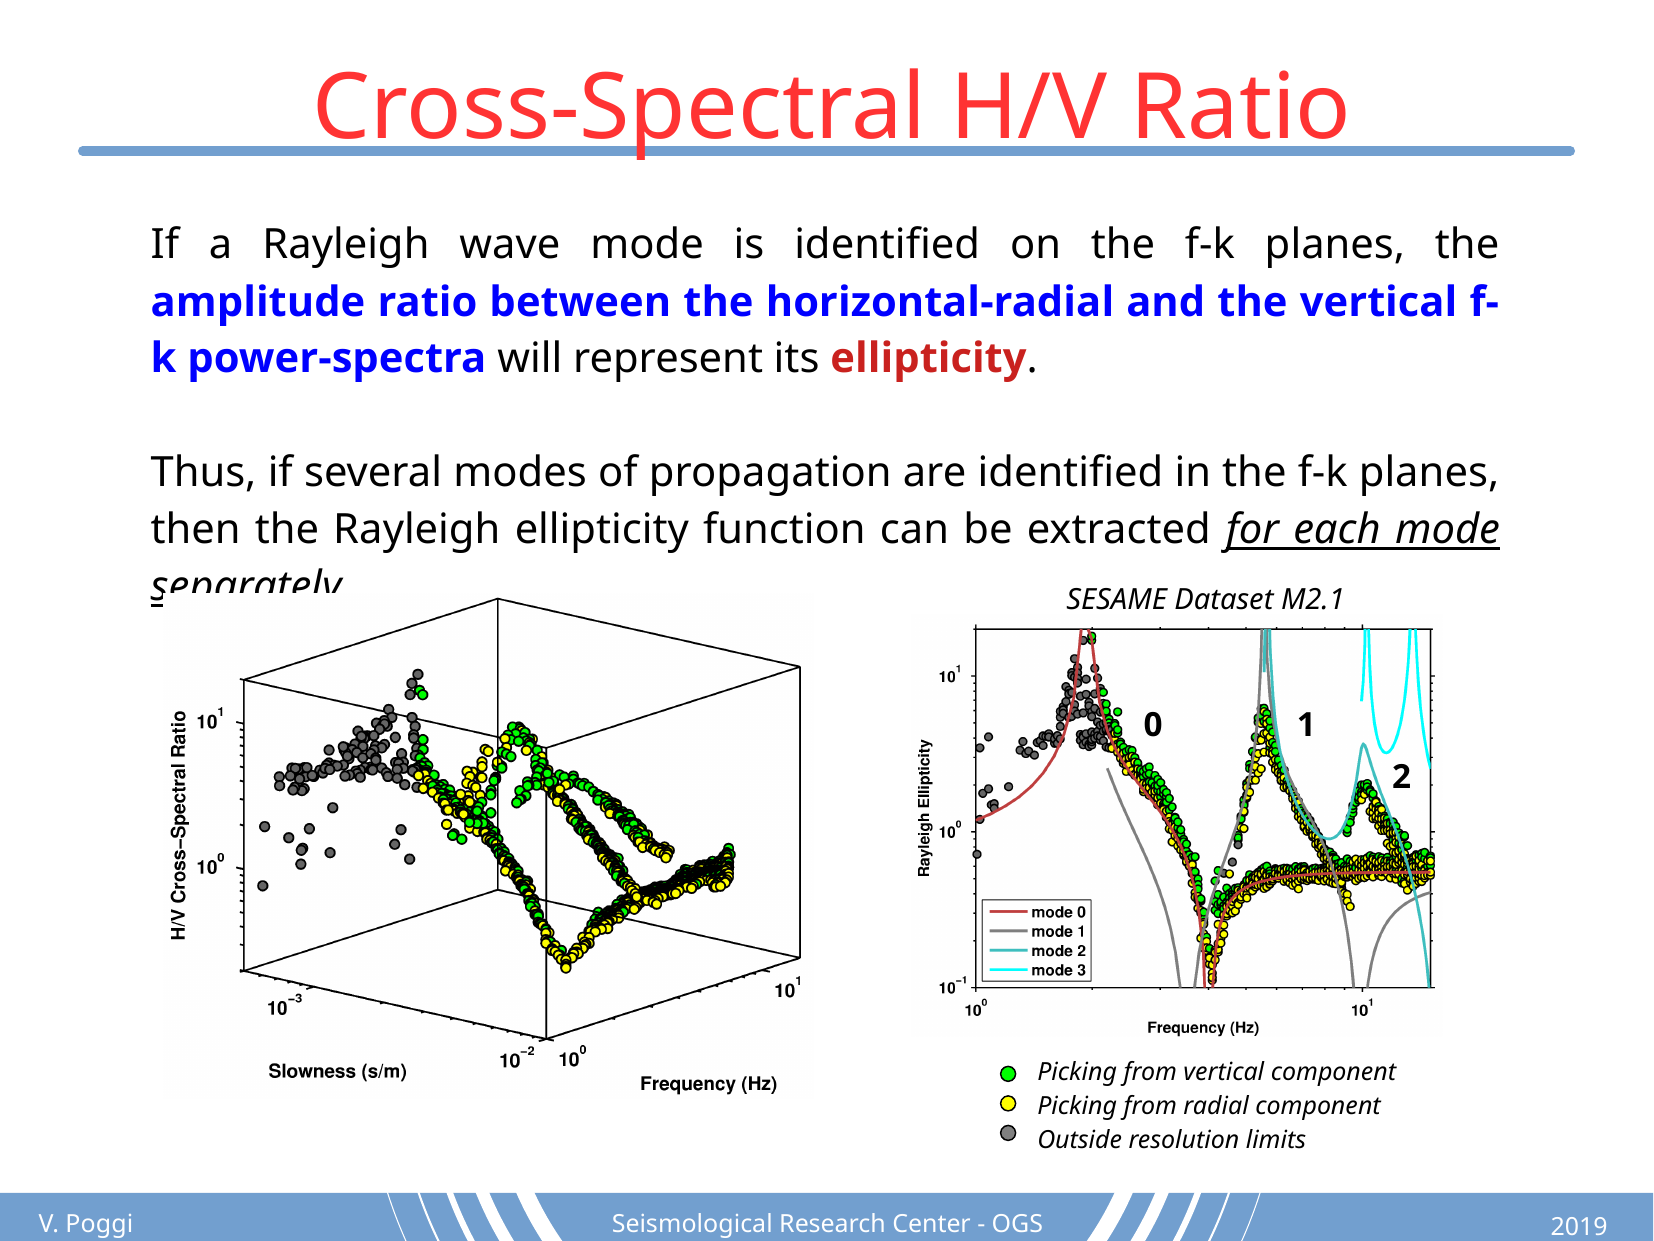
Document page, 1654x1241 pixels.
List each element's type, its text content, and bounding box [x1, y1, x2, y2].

text_box [1000, 1125, 1016, 1141]
picture [163, 593, 814, 1099]
text_box Picking from vertical component Picking from radial component Outside resolution limits [1022, 1046, 1435, 1159]
text_box SESAME Dataset M2.1 [1018, 571, 1394, 625]
text_box [1000, 1066, 1016, 1082]
text_box 0 [1128, 693, 1177, 752]
text_box 2 [1377, 746, 1426, 805]
text_box [1000, 1095, 1016, 1111]
text_box Cross-Spectral H/V Ratio [90, 33, 1576, 155]
picture [911, 614, 1443, 1037]
text_box 1 [1282, 693, 1331, 752]
text_box If a Rayleigh wave mode is identified on the f-k planes, the amplitude ratio between the horizontal-radial and the vertical f-k power-spectra will represent its ellipticity. Thus, if several modes of propagation are identified in the f-k planes, then the Rayleigh ellipticity function can be extracted for each mode separately [135, 206, 1516, 552]
